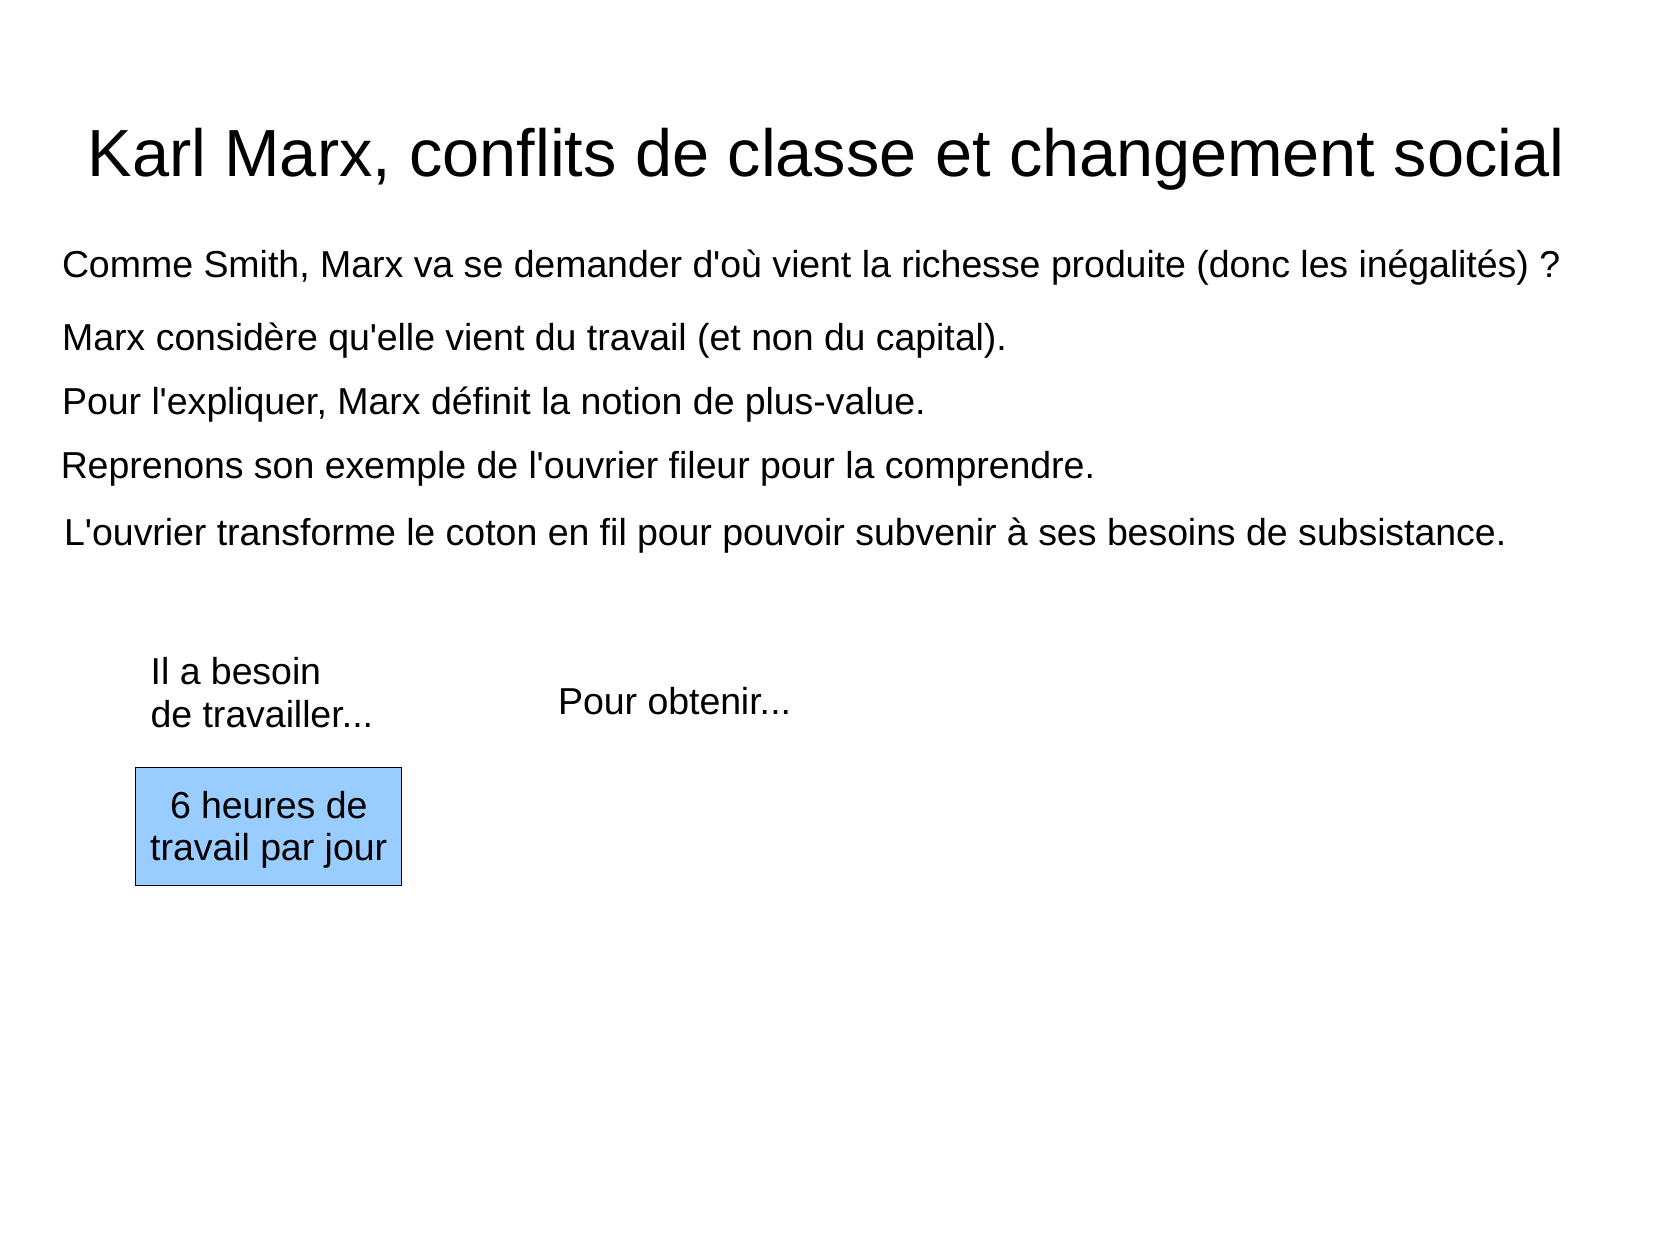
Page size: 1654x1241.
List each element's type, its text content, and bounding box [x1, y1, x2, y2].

text_box Comme Smith, Marx va se demander d'où vient la richesse produite (donc les inégalités) ? [47, 236, 1579, 294]
text_box 6 heures de travail par jour [135, 767, 402, 886]
text_box L'ouvrier transforme le coton en fil pour pouvoir subvenir à ses besoins de subsistance. [49, 503, 1542, 561]
text_box Reprenons son exemple de l'ouvrier fileur pour la comprendre. [46, 437, 1123, 494]
text_box Il a besoin de travailler... [135, 643, 389, 743]
text_box Pour l'expliquer, Marx définit la notion de plus-value. [47, 373, 943, 431]
text_box Marx considère qu'elle vient du travail (et non du capital). [47, 308, 1025, 366]
text_box Pour obtenir... [543, 673, 807, 731]
title Karl Marx, conflits de classe et changement social [82, 56, 1571, 236]
